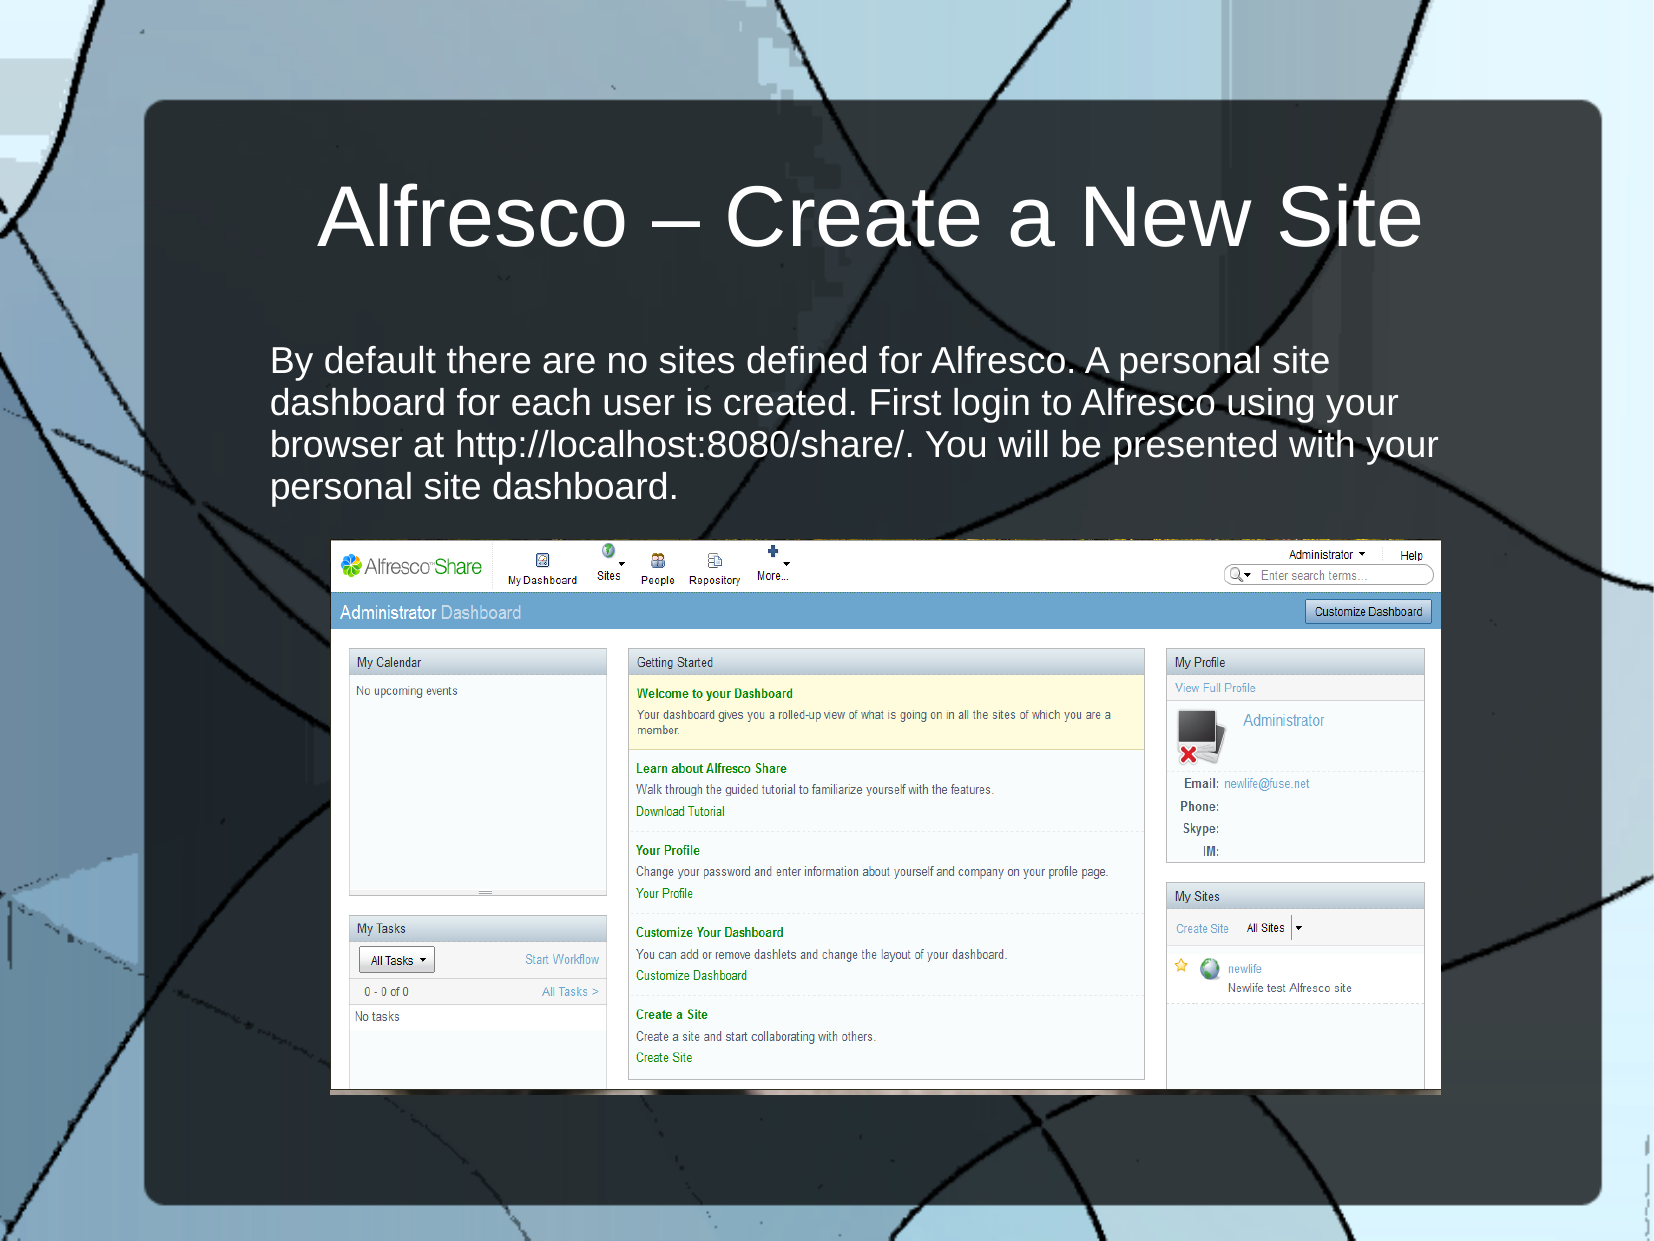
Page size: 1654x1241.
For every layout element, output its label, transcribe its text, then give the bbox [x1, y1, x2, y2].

text_box By default there are no sites defined for Alfresco. A personal site dashboard for each user is created. First login to Alfresco using your browser at http://localhost:8080/share/. You will be presented with your personal site dashboard. [255, 332, 1516, 874]
picture [0, 0, 1654, 1241]
title Alfresco – Create a New Site [159, 108, 1583, 325]
